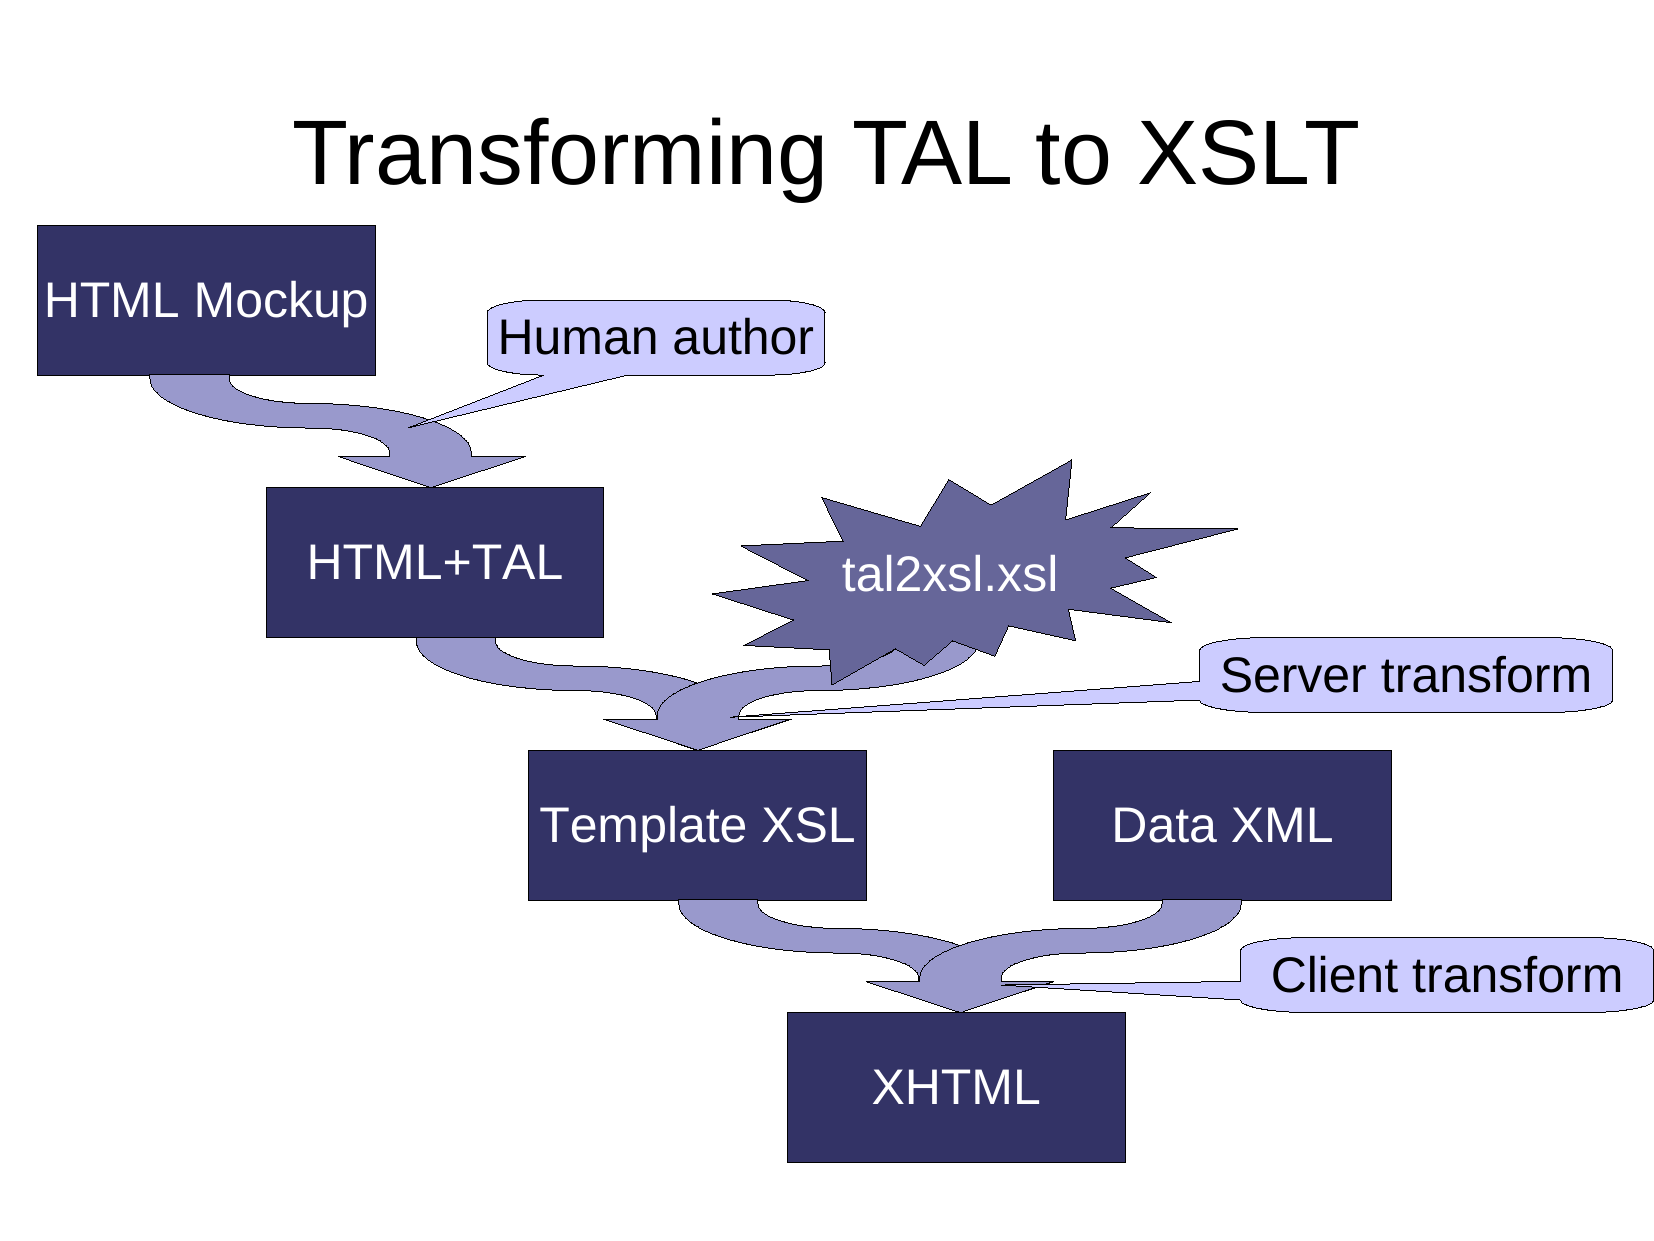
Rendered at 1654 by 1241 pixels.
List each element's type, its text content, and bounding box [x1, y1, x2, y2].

text_box Data XML [1053, 750, 1392, 901]
text_box Template XSL [528, 750, 867, 901]
title Transforming TAL to XSLT [82, 49, 1571, 257]
text_box Client transform [1001, 937, 1654, 1013]
text_box [678, 899, 1242, 1012]
text_box HTML Mockup [37, 225, 376, 376]
text_box HTML+TAL [266, 487, 604, 638]
text_box [149, 374, 526, 488]
text_box [416, 637, 976, 751]
text_box Server transform [730, 637, 1613, 718]
text_box XHTML [787, 1012, 1126, 1163]
text_box tal2xsl.xsl [712, 459, 1238, 685]
text_box Human author [408, 300, 826, 428]
